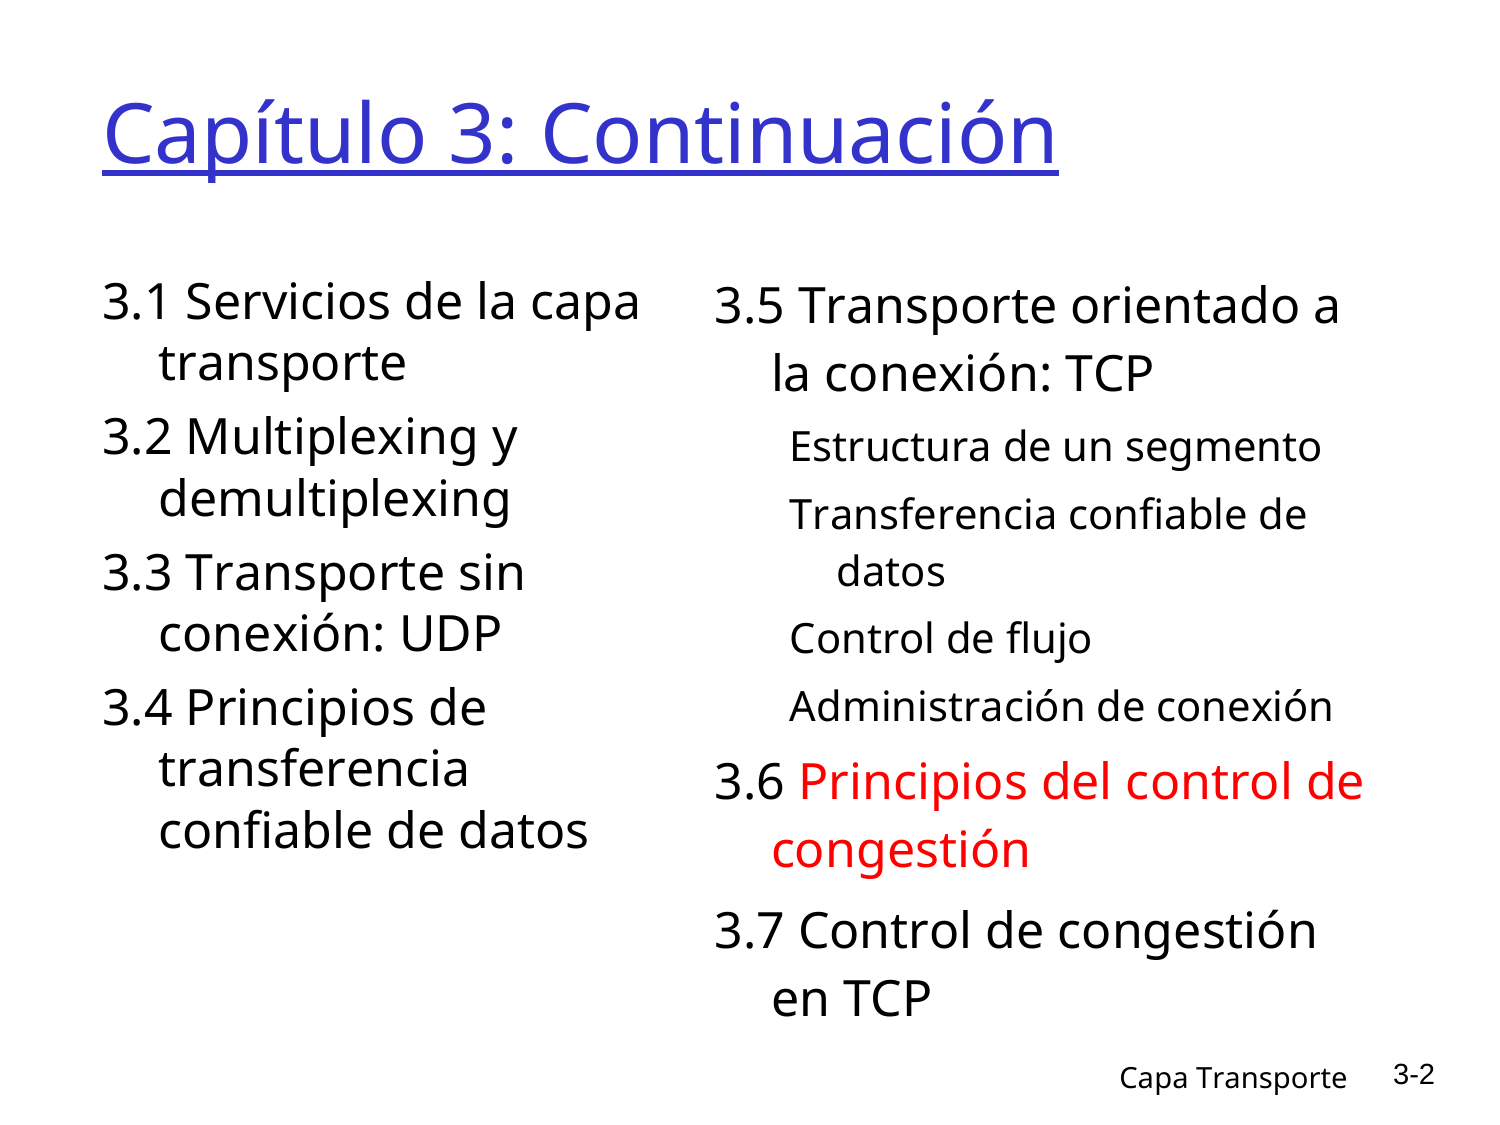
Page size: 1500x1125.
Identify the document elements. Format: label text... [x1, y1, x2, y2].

list 3.1 Servicios de la capa transporte 3.2 Multiplexing y demultiplexing 3.3 Transporte sin conexión: UDP 3.4 Principios de transferencia confiable de datos [87, 262, 699, 1026]
title Capítulo 3: Continuación [87, 37, 1363, 225]
list 3.5 Transporte orientado a la conexión: TCP Estructura de un segmento Transferencia confiable de datos Control de flujo Administración de conexión 3.6 Principios del control de congestión 3.7 Control de congestión en TCP [699, 262, 1403, 1053]
